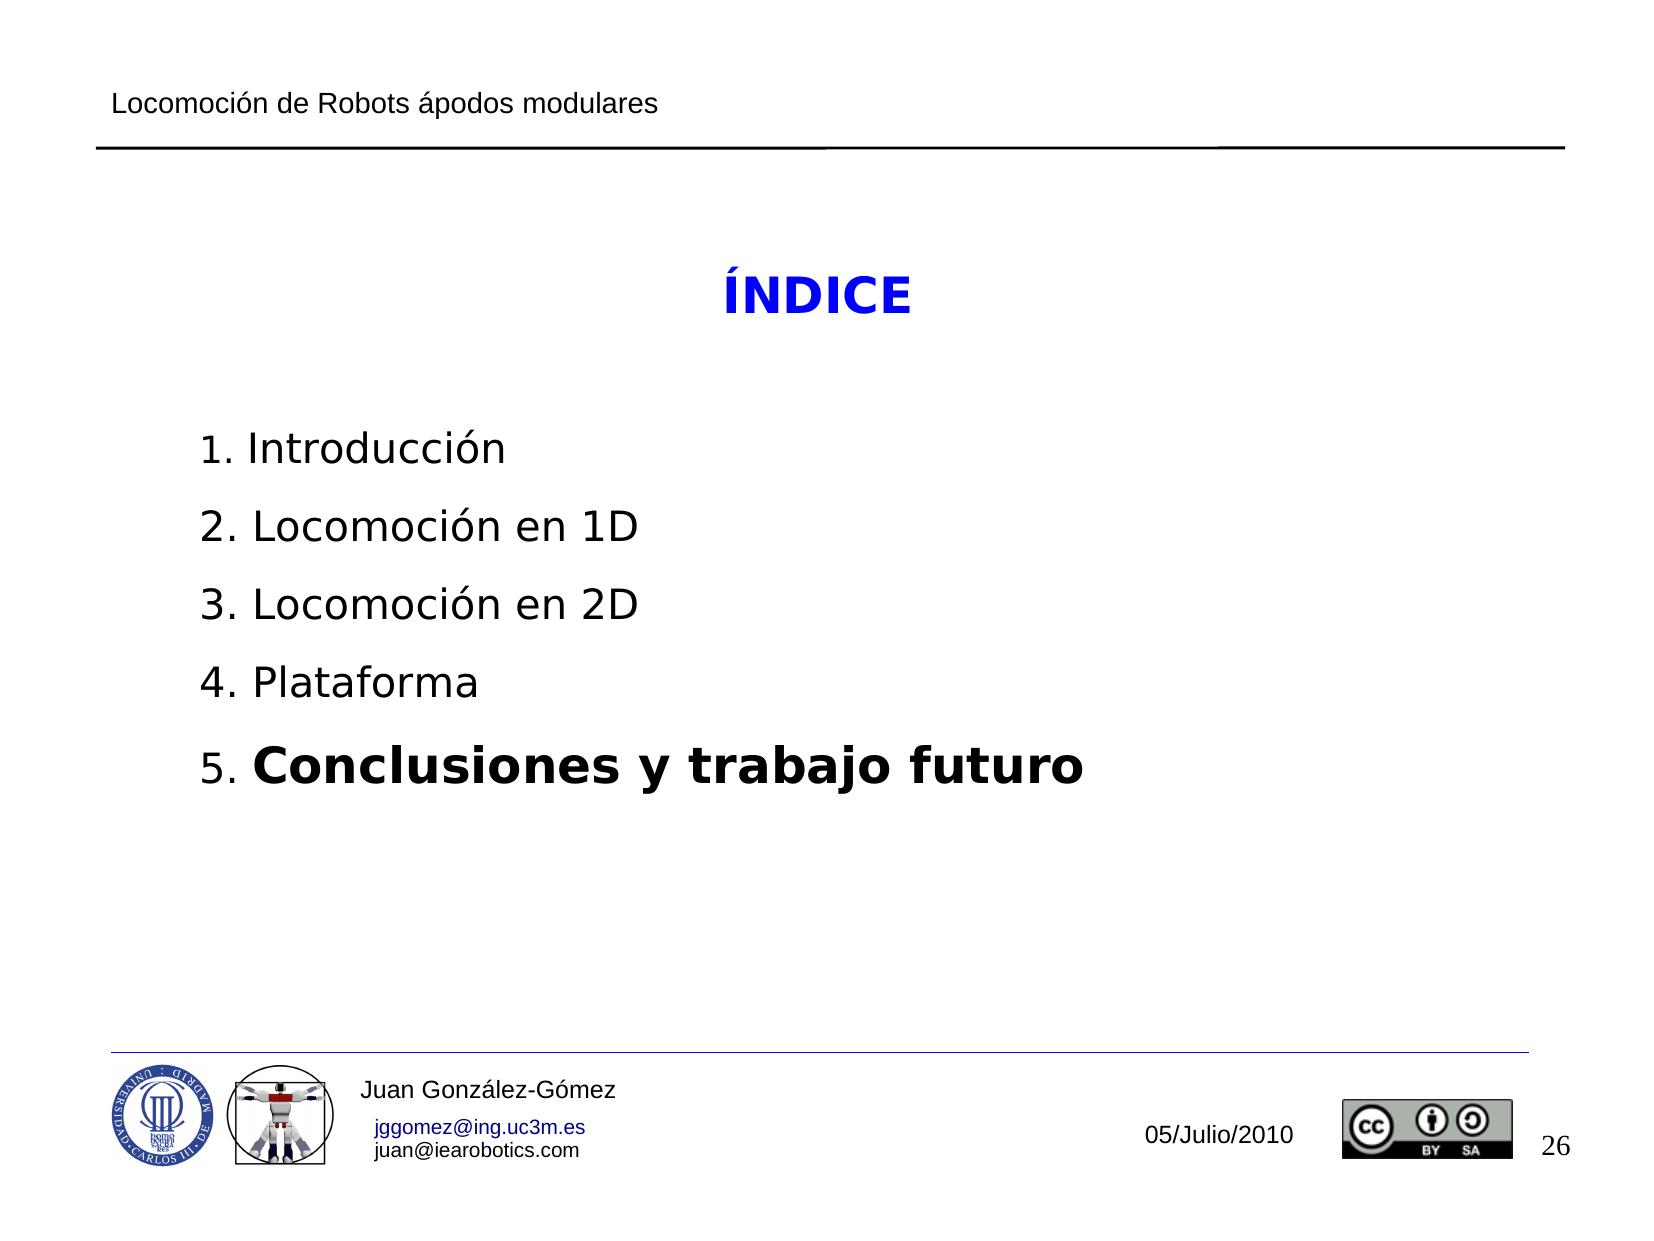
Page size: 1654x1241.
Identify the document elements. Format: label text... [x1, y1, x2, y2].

picture [110, 1062, 215, 1167]
text_box ÍNDICE [708, 259, 929, 333]
text_box Introducción Locomoción en 1D Locomoción en 2D Plataforma Conclusiones y trabajo futuro [184, 417, 1101, 803]
text_box Locomoción de Robots ápodos modulares [96, 79, 738, 129]
text_box jggomez@ing.uc3m.es juan@iearobotics.com [359, 1107, 601, 1170]
text_box Juan González-Gómez [345, 1068, 632, 1111]
picture [1342, 1099, 1513, 1159]
text_box 05/Julio/2010 [1122, 1113, 1327, 1158]
picture [226, 1065, 334, 1165]
